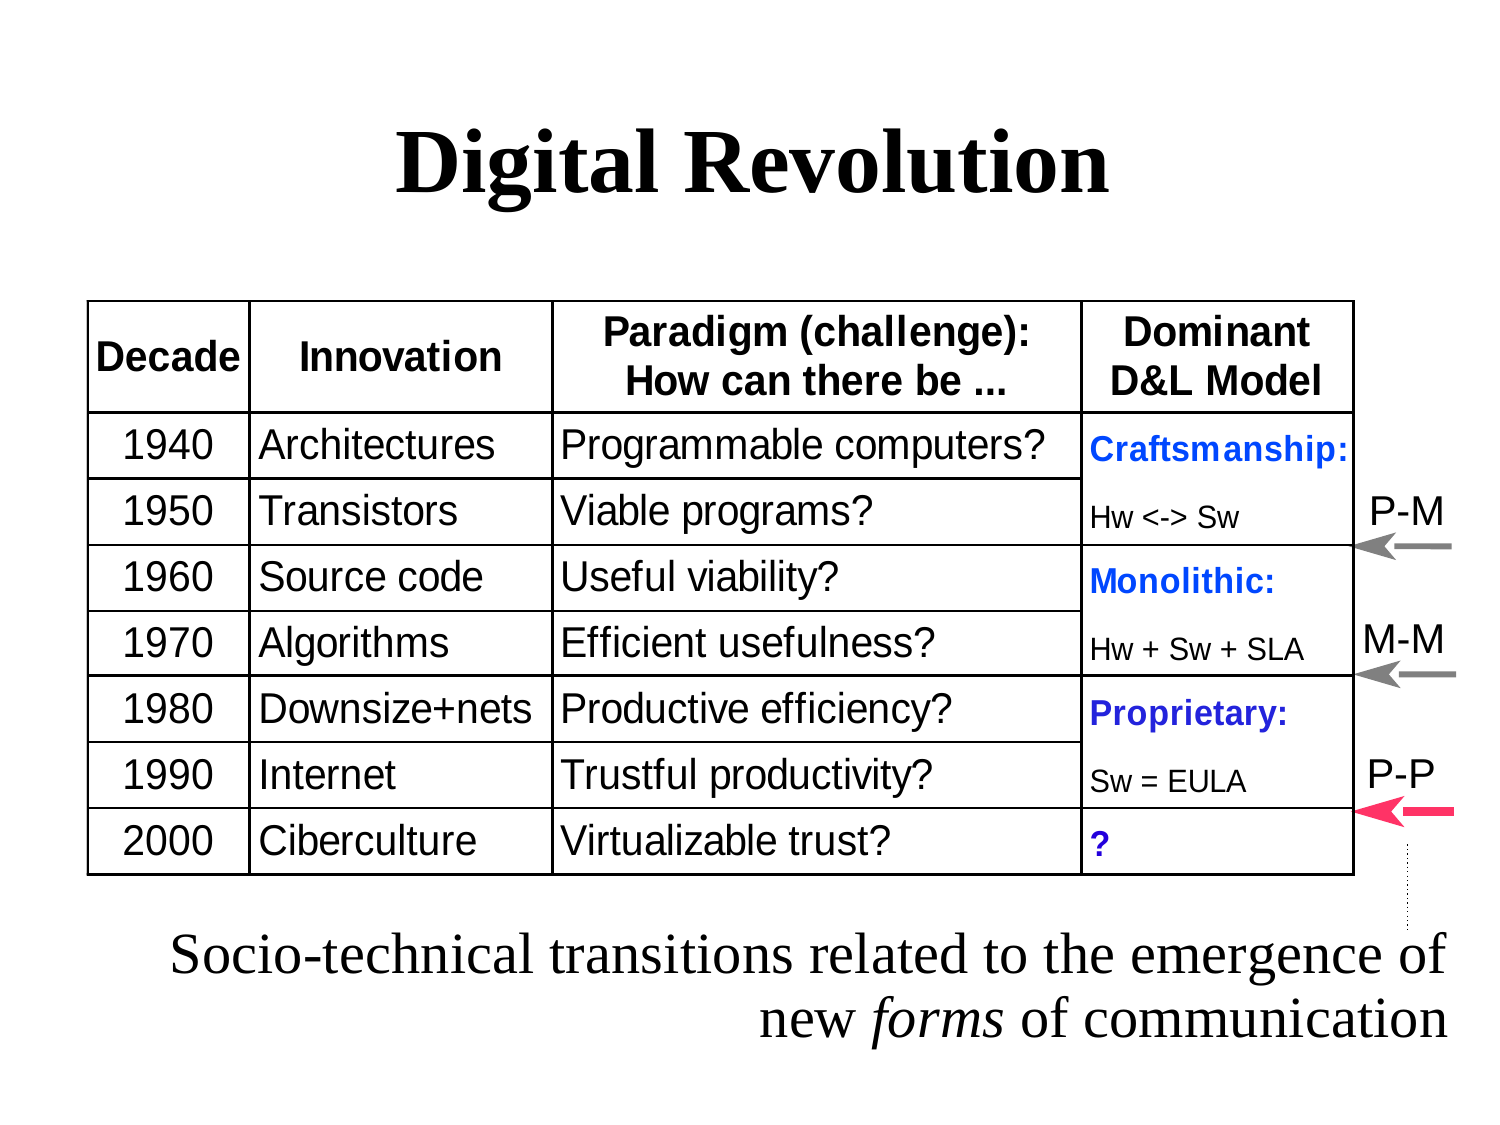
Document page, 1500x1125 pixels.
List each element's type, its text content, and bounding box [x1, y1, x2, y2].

title Digital Revolution [127, 68, 1403, 256]
text_box Socio-technical transitions related to the emergence of new forms of communication [70, 921, 1450, 1051]
text_box P-M [1368, 487, 1451, 534]
chart [86, 300, 1355, 899]
text_box M-M [1361, 615, 1456, 663]
text_box P-P [1366, 751, 1449, 798]
